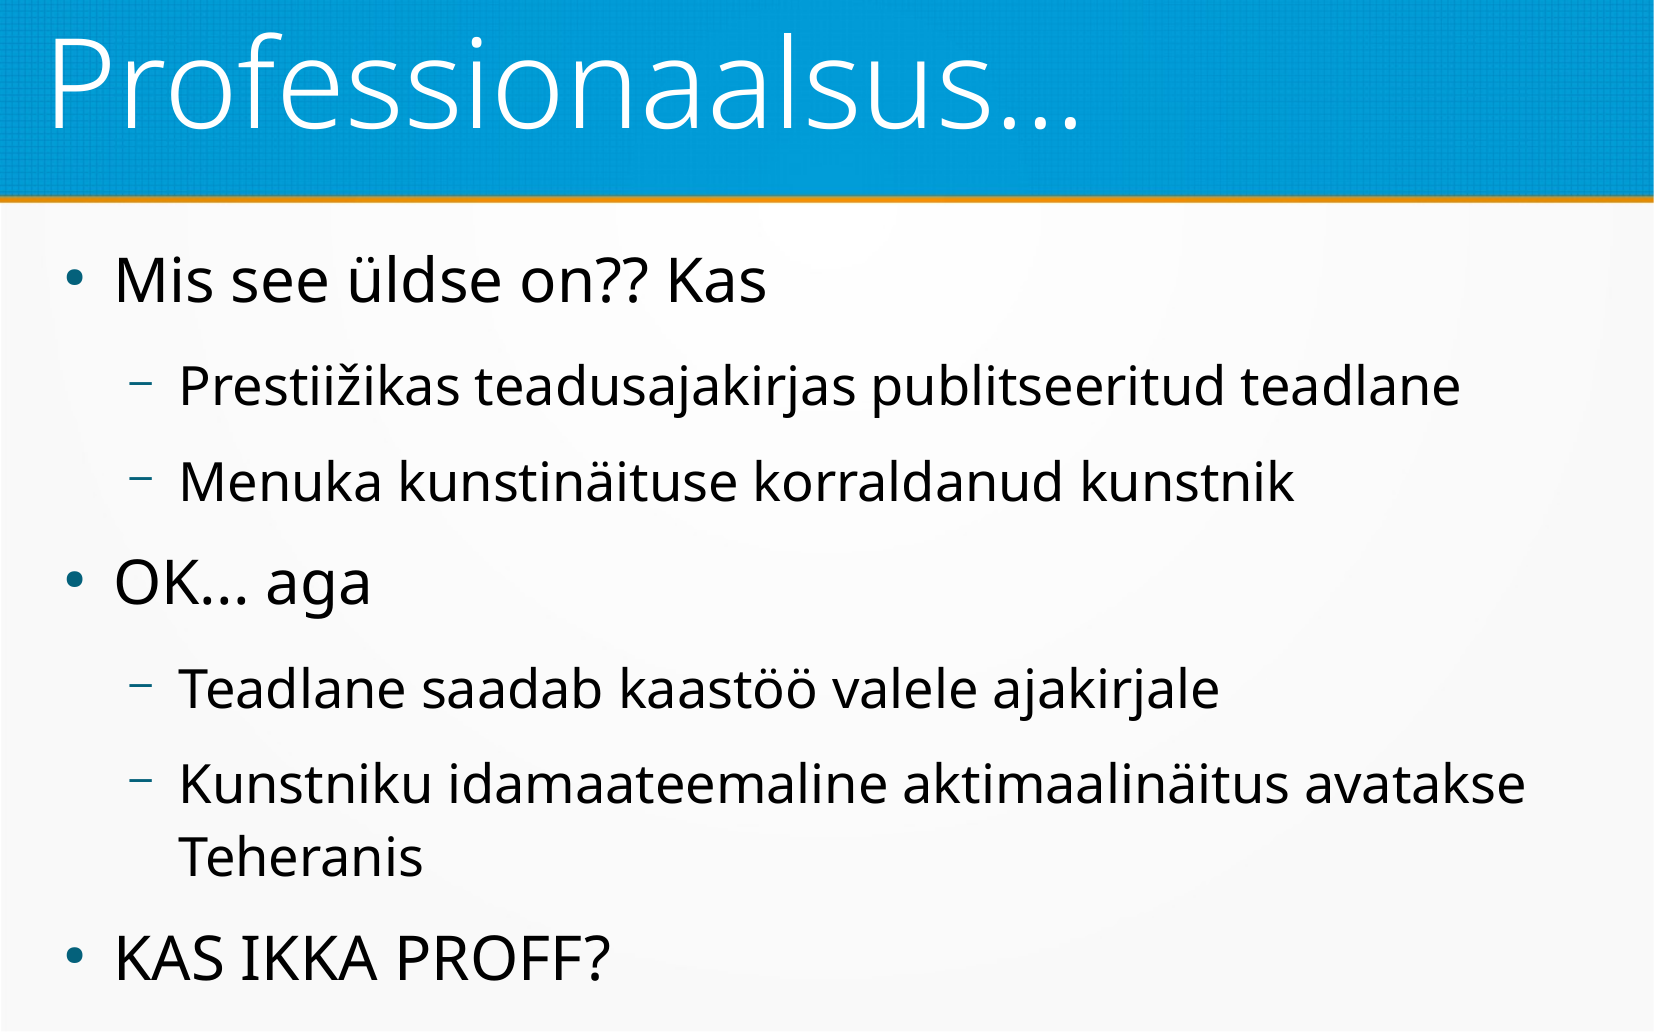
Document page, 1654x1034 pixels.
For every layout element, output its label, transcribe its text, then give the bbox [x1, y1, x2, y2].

picture [0, 195, 1654, 1034]
title Professionaalsus... [43, 0, 1619, 166]
list Mis see üldse on?? Kas Prestiižikas teadusajakirjas publitseeritud teadlane Menuka kunstinäituse korraldanud kunstnik OK... aga Teadlane saadab kaastöö valele ajakirjale Kunstniku idamaateemaline aktimaalinäitus avatakse Teheranis KAS IKKA PROFF? [47, 236, 1607, 1002]
